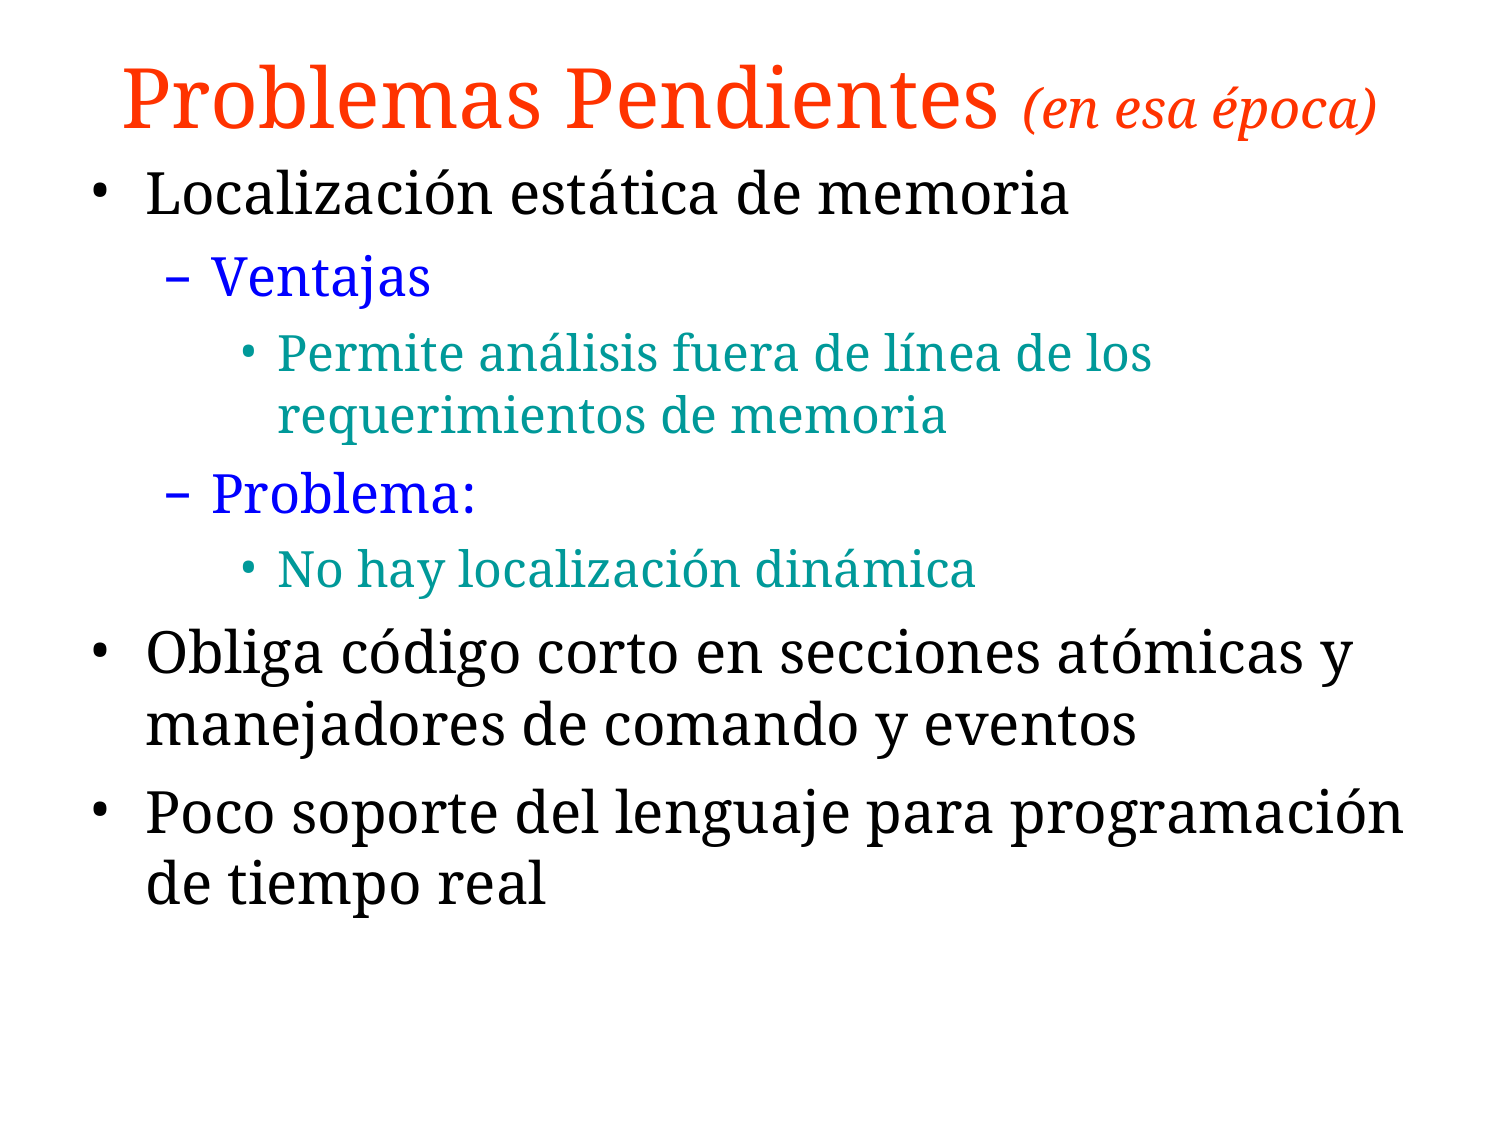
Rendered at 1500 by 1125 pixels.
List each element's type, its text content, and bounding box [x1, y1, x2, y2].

list Localización estática de memoria Ventajas Permite análisis fuera de línea de los requerimientos de memoria Problema: No hay localización dinámica Obliga código corto en secciones atómicas y manejadores de comando y eventos Poco soporte del lenguaje para programación de tiempo real [74, 149, 1425, 1021]
title Problemas Pendientes (en esa época) [74, 30, 1425, 149]
